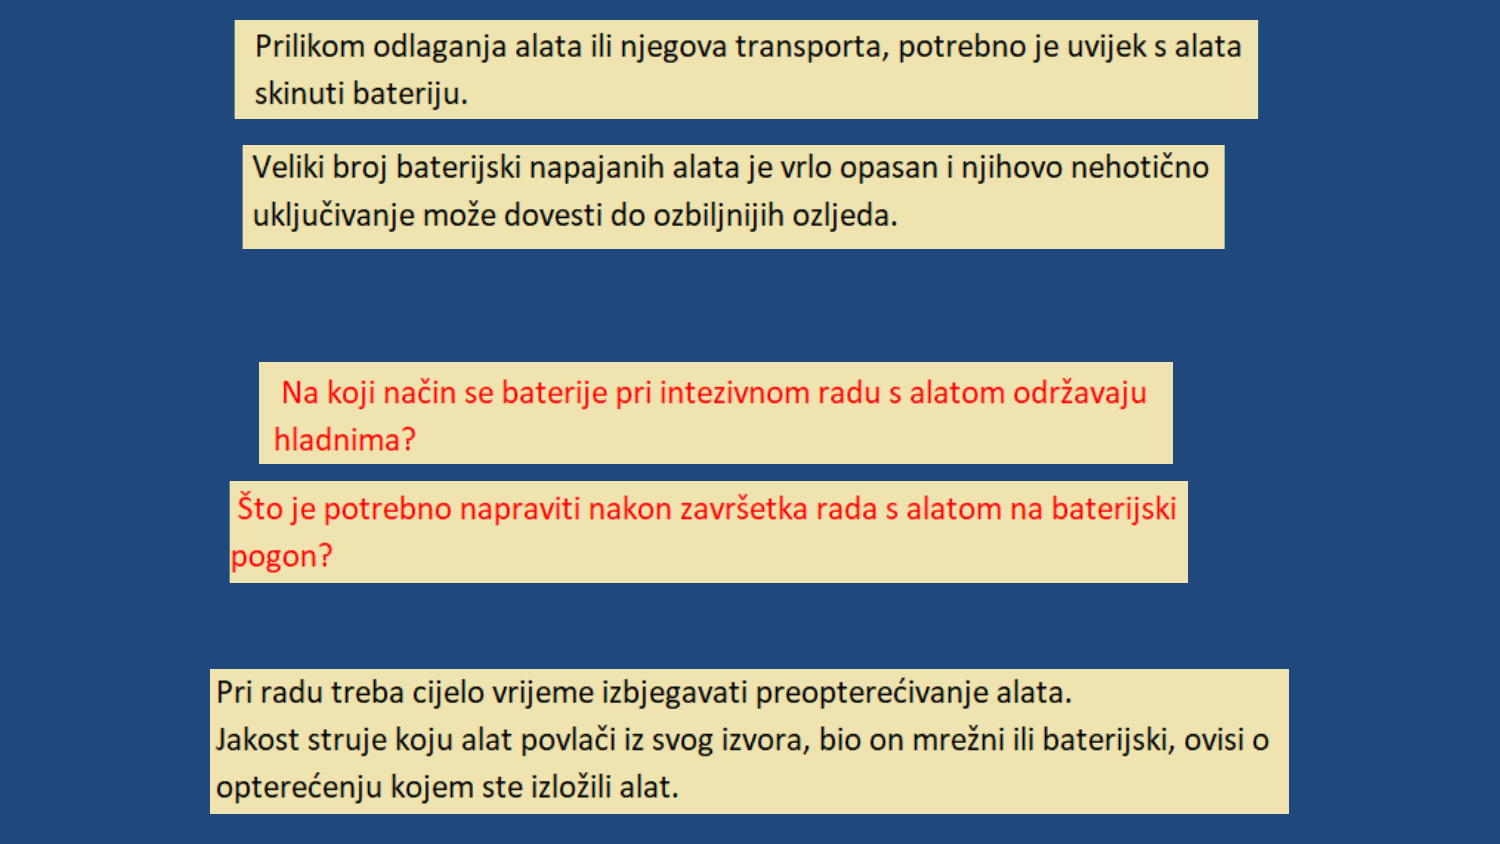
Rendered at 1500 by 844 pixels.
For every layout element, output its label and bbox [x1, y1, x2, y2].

picture [229, 481, 1188, 584]
picture [259, 362, 1173, 465]
picture [210, 669, 1289, 815]
picture [234, 20, 1259, 119]
picture [242, 145, 1225, 249]
